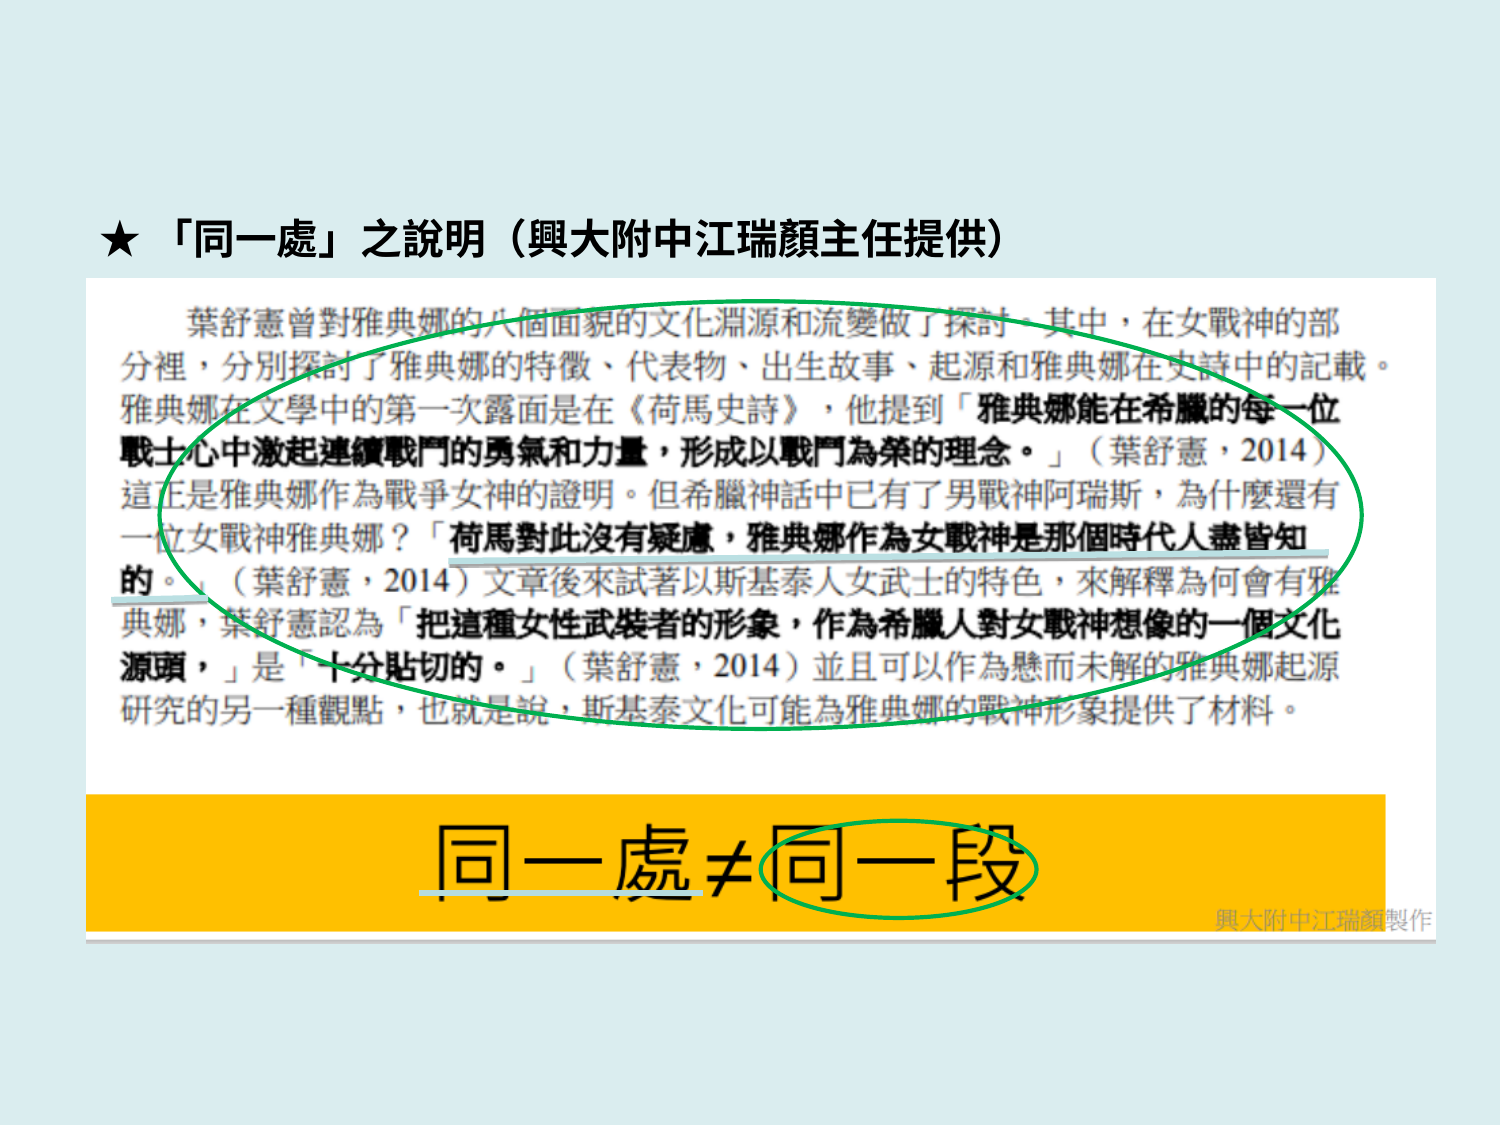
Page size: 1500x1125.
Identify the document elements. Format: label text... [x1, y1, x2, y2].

picture [86, 278, 1436, 944]
text_box ★「同一處」之說明（興大附中江瑞顏主任提供） [85, 205, 1044, 271]
